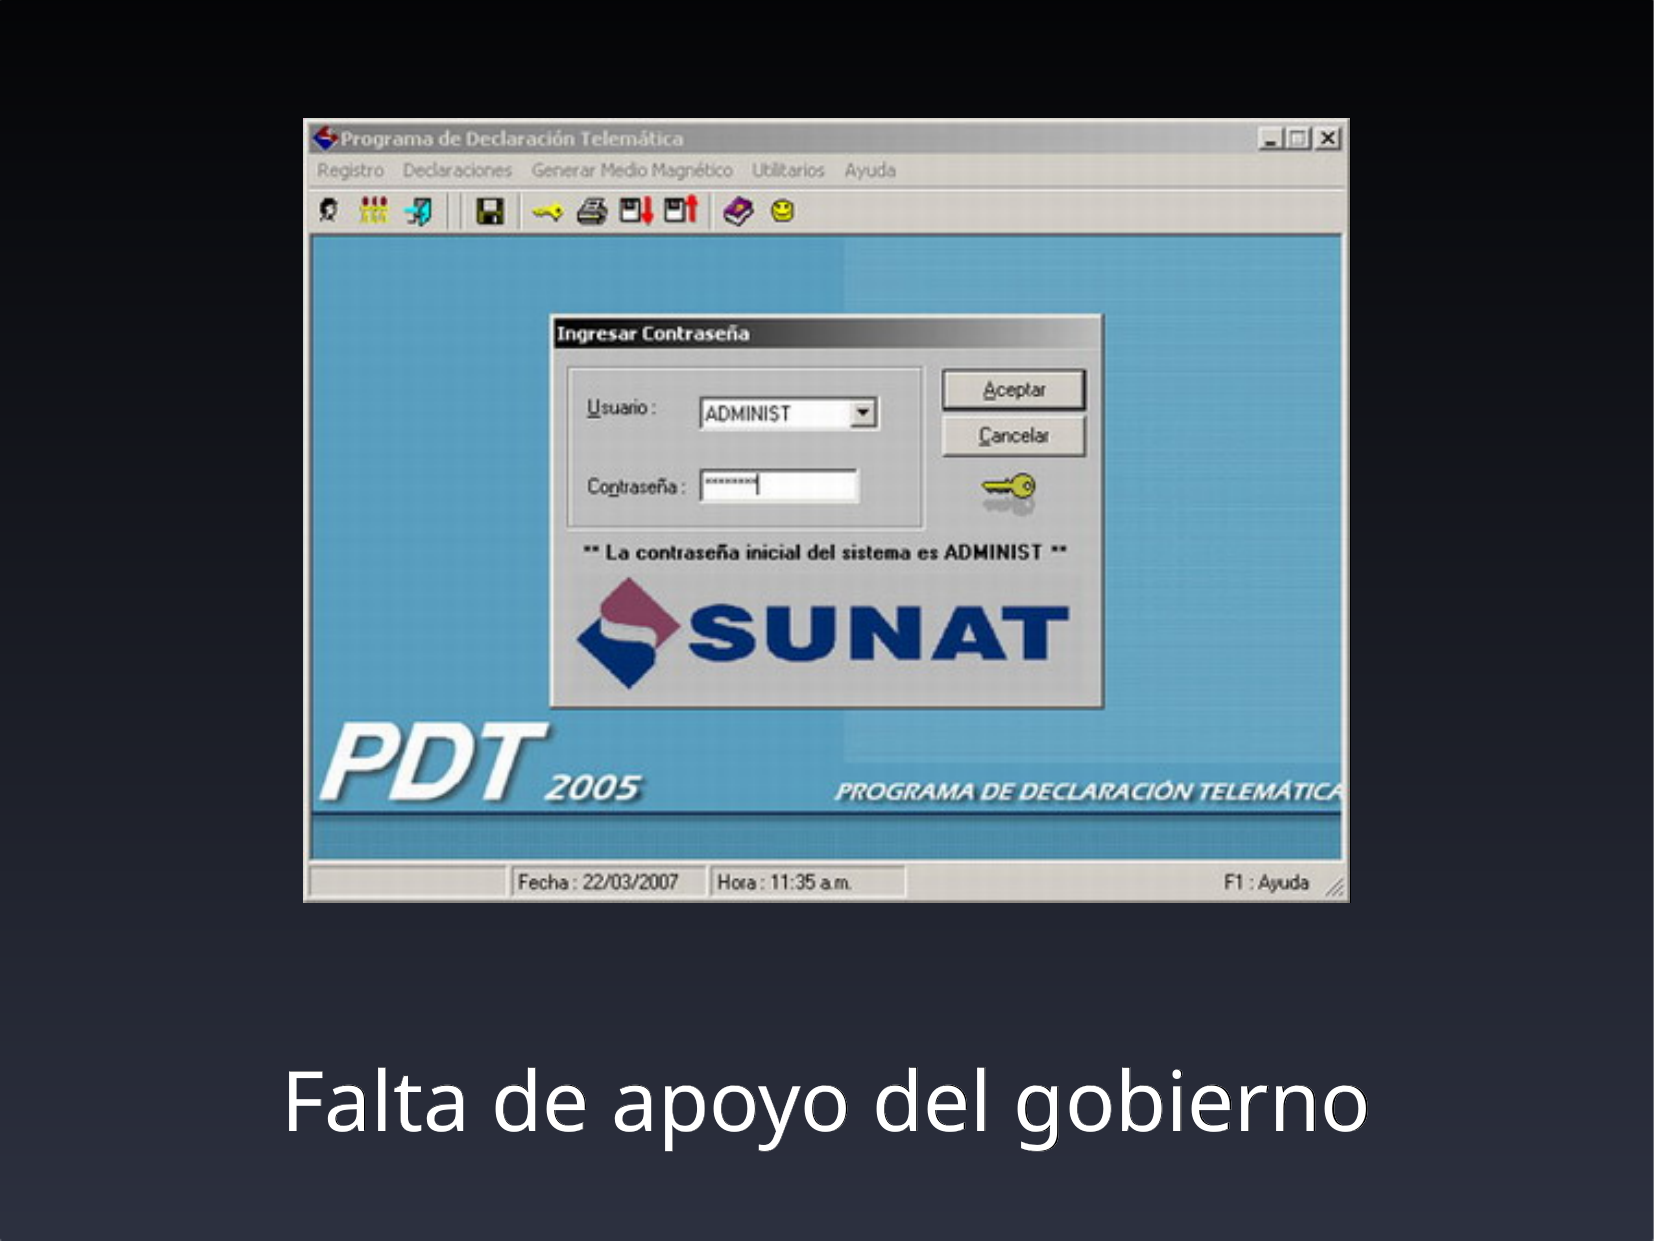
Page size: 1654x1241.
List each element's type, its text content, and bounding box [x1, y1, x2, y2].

picture [0, 0, 1654, 1241]
text_box Falta de apoyo del gobierno [206, 1034, 1447, 1145]
